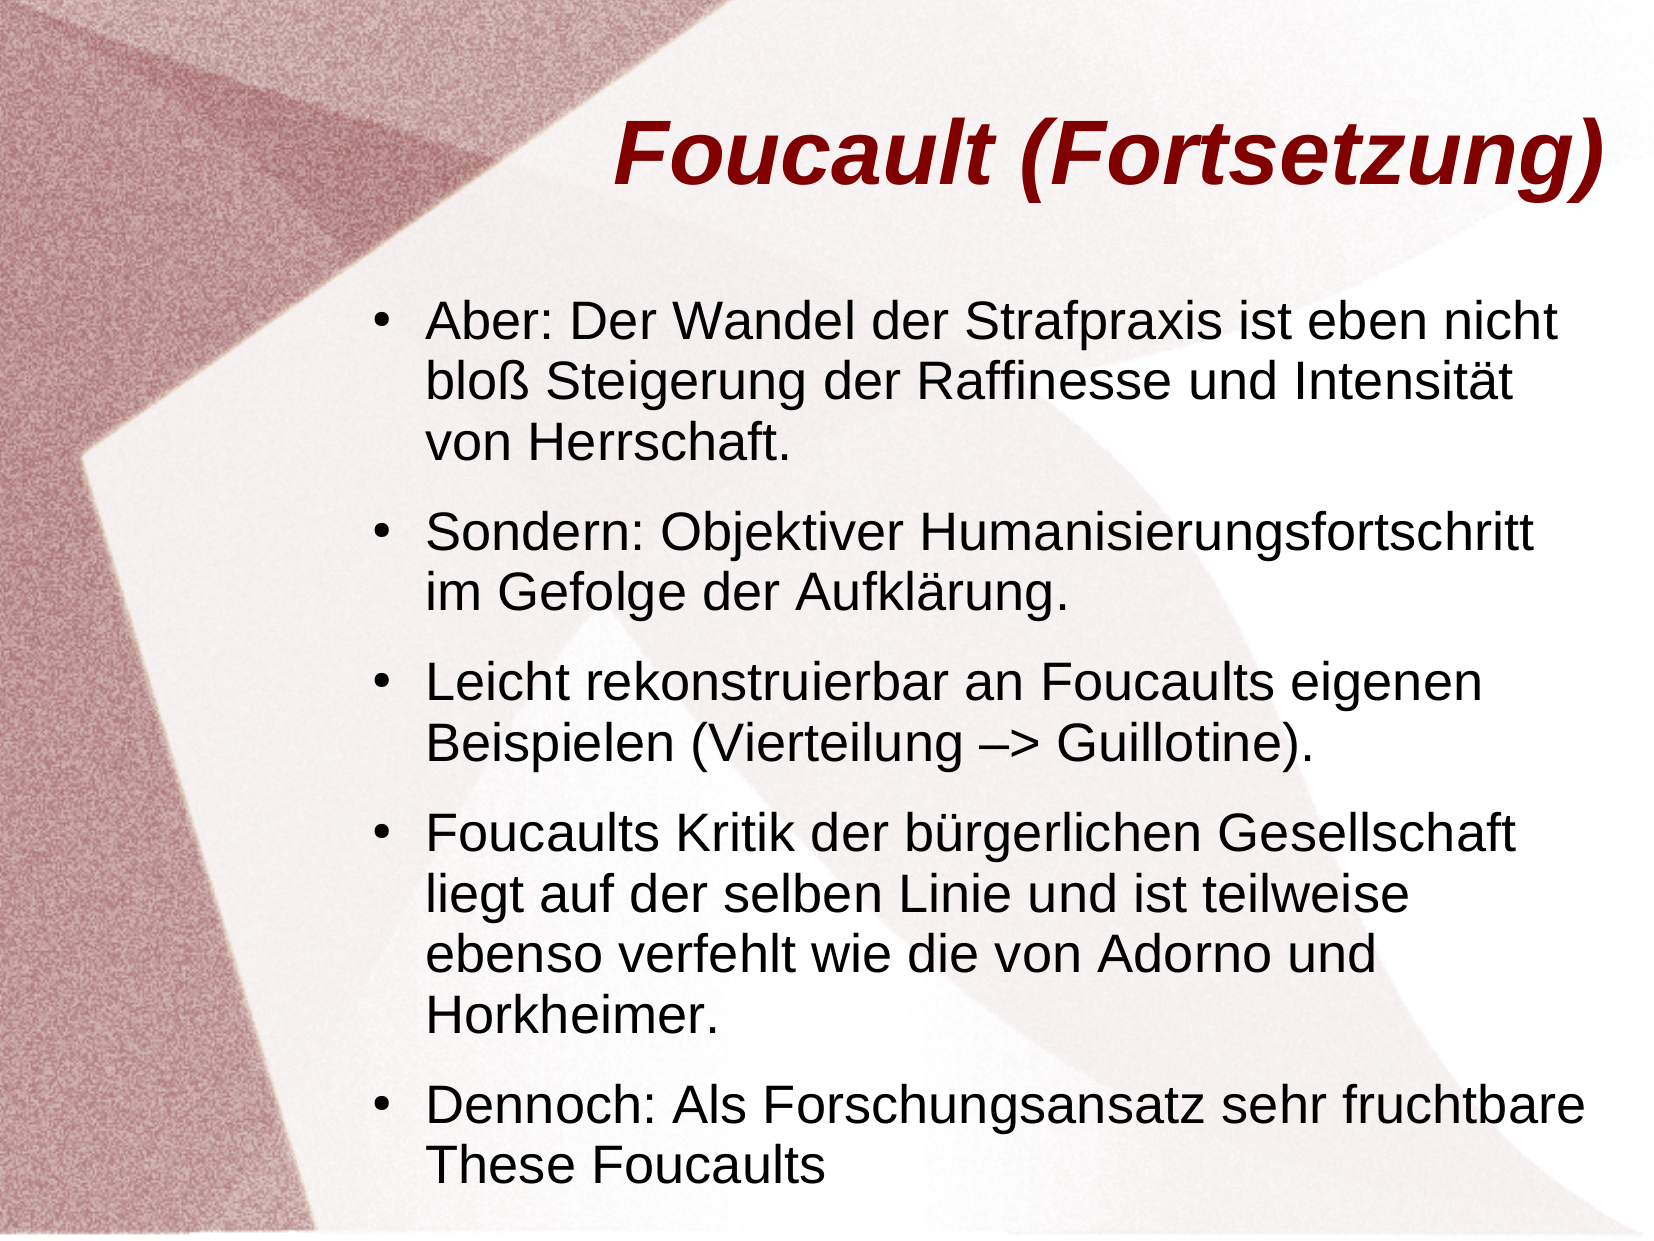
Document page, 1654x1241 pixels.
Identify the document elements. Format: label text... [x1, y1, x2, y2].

list Aber: Der Wandel der Strafpraxis ist eben nicht bloß Steigerung der Raffinesse und Intensität von Herrschaft. Sondern: Objektiver Humanisierungsfortschritt im Gefolge der Aufklärung. Leicht rekonstruierbar an Foucaults eigenen Beispielen (Vierteilung –> Guillotine). Foucaults Kritik der bürgerlichen Gesellschaft liegt auf der selben Linie und ist teilweise ebenso verfehlt wie die von Adorno und Horkheimer. Dennoch: Als Forschungsansatz sehr fruchtbare These Foucaults [354, 290, 1601, 1196]
picture [0, 0, 1654, 1241]
title Foucault (Fortsetzung) [596, 56, 1607, 250]
